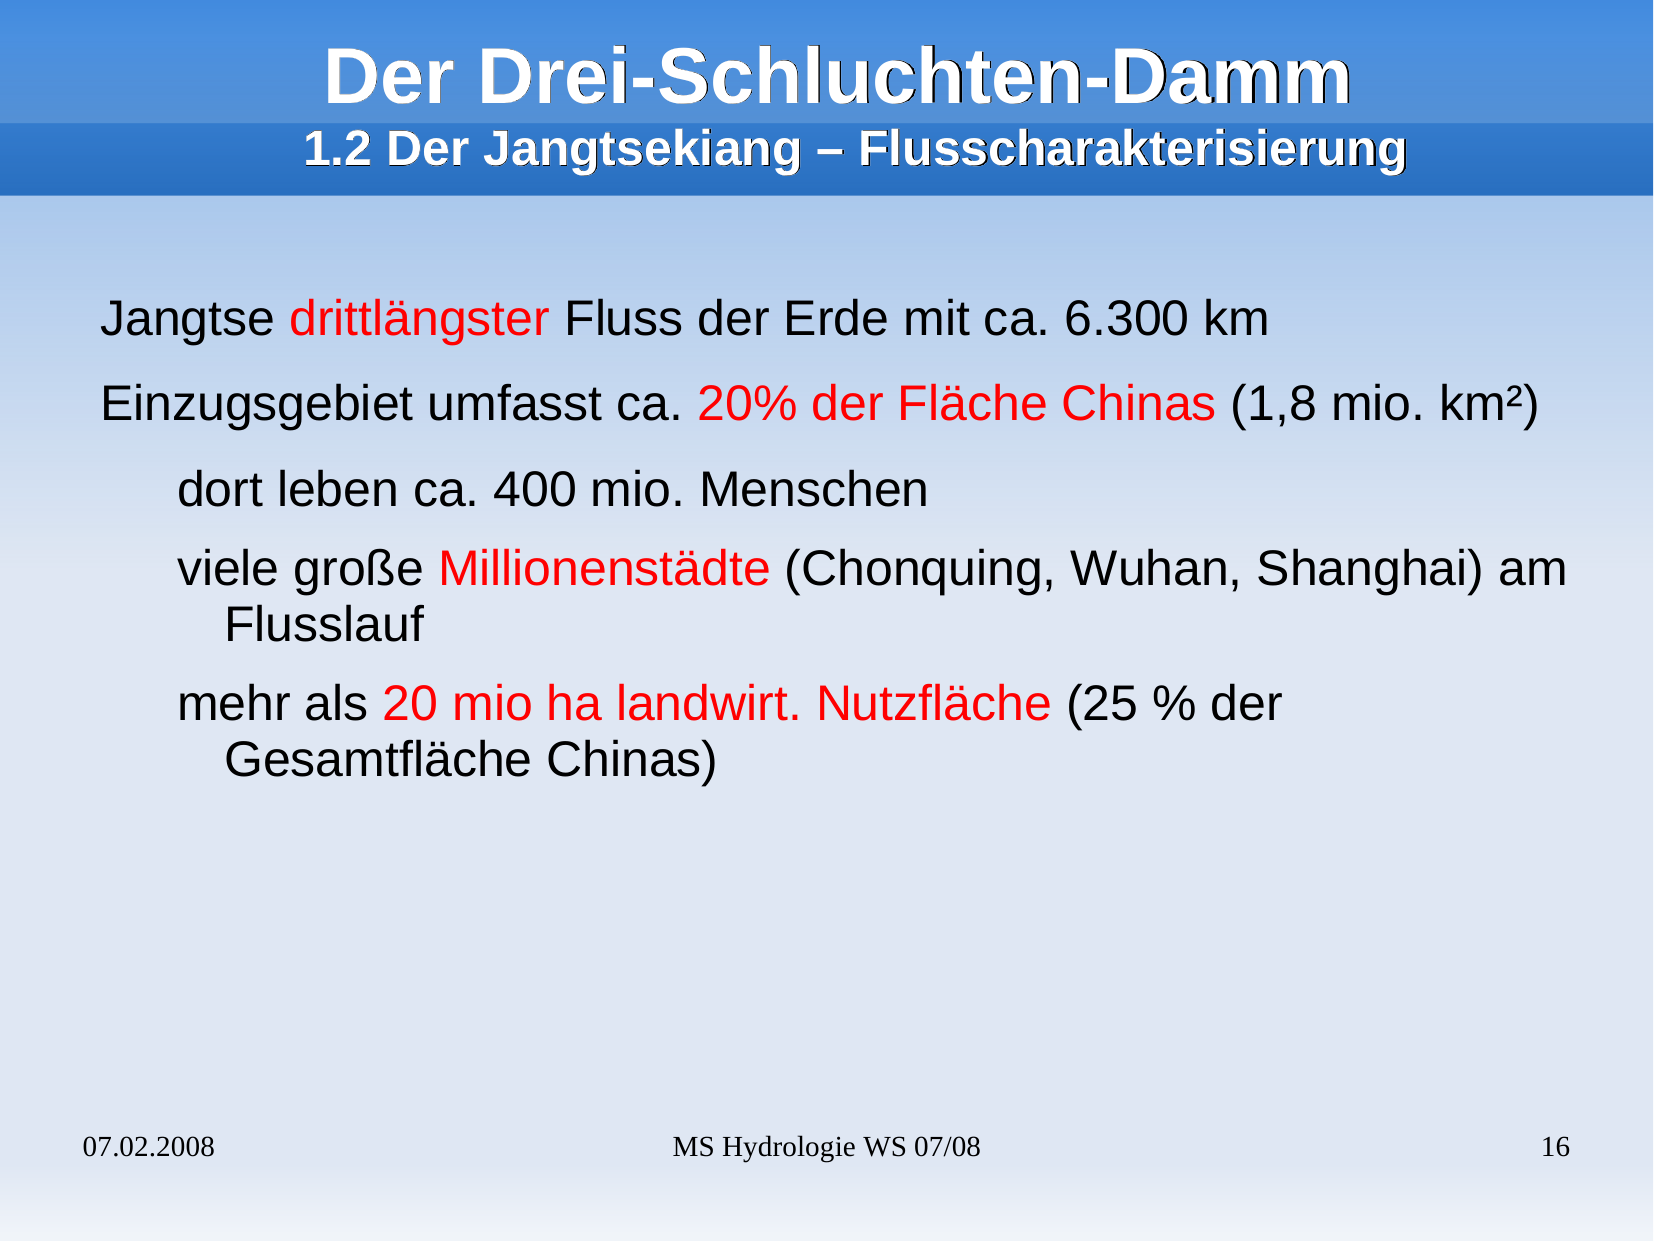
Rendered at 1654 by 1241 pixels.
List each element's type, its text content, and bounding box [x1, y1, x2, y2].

list Jangtse drittlängster Fluss der Erde mit ca. 6.300 km Einzugsgebiet umfasst ca. 20% der Fläche Chinas (1,8 mio. km²) dort leben ca. 400 mio. Menschen viele große Millionenstädte (Chonquing, Wuhan, Shanghai) am Flusslauf mehr als 20 mio ha landwirt. Nutzfläche (25 % der Gesamtfläche Chinas) [82, 290, 1571, 1109]
picture [0, 0, 1654, 1241]
title Der Drei-Schluchten-Damm 1.2 Der Jangtsekiang – Flusscharakterisierung [76, 0, 1565, 208]
